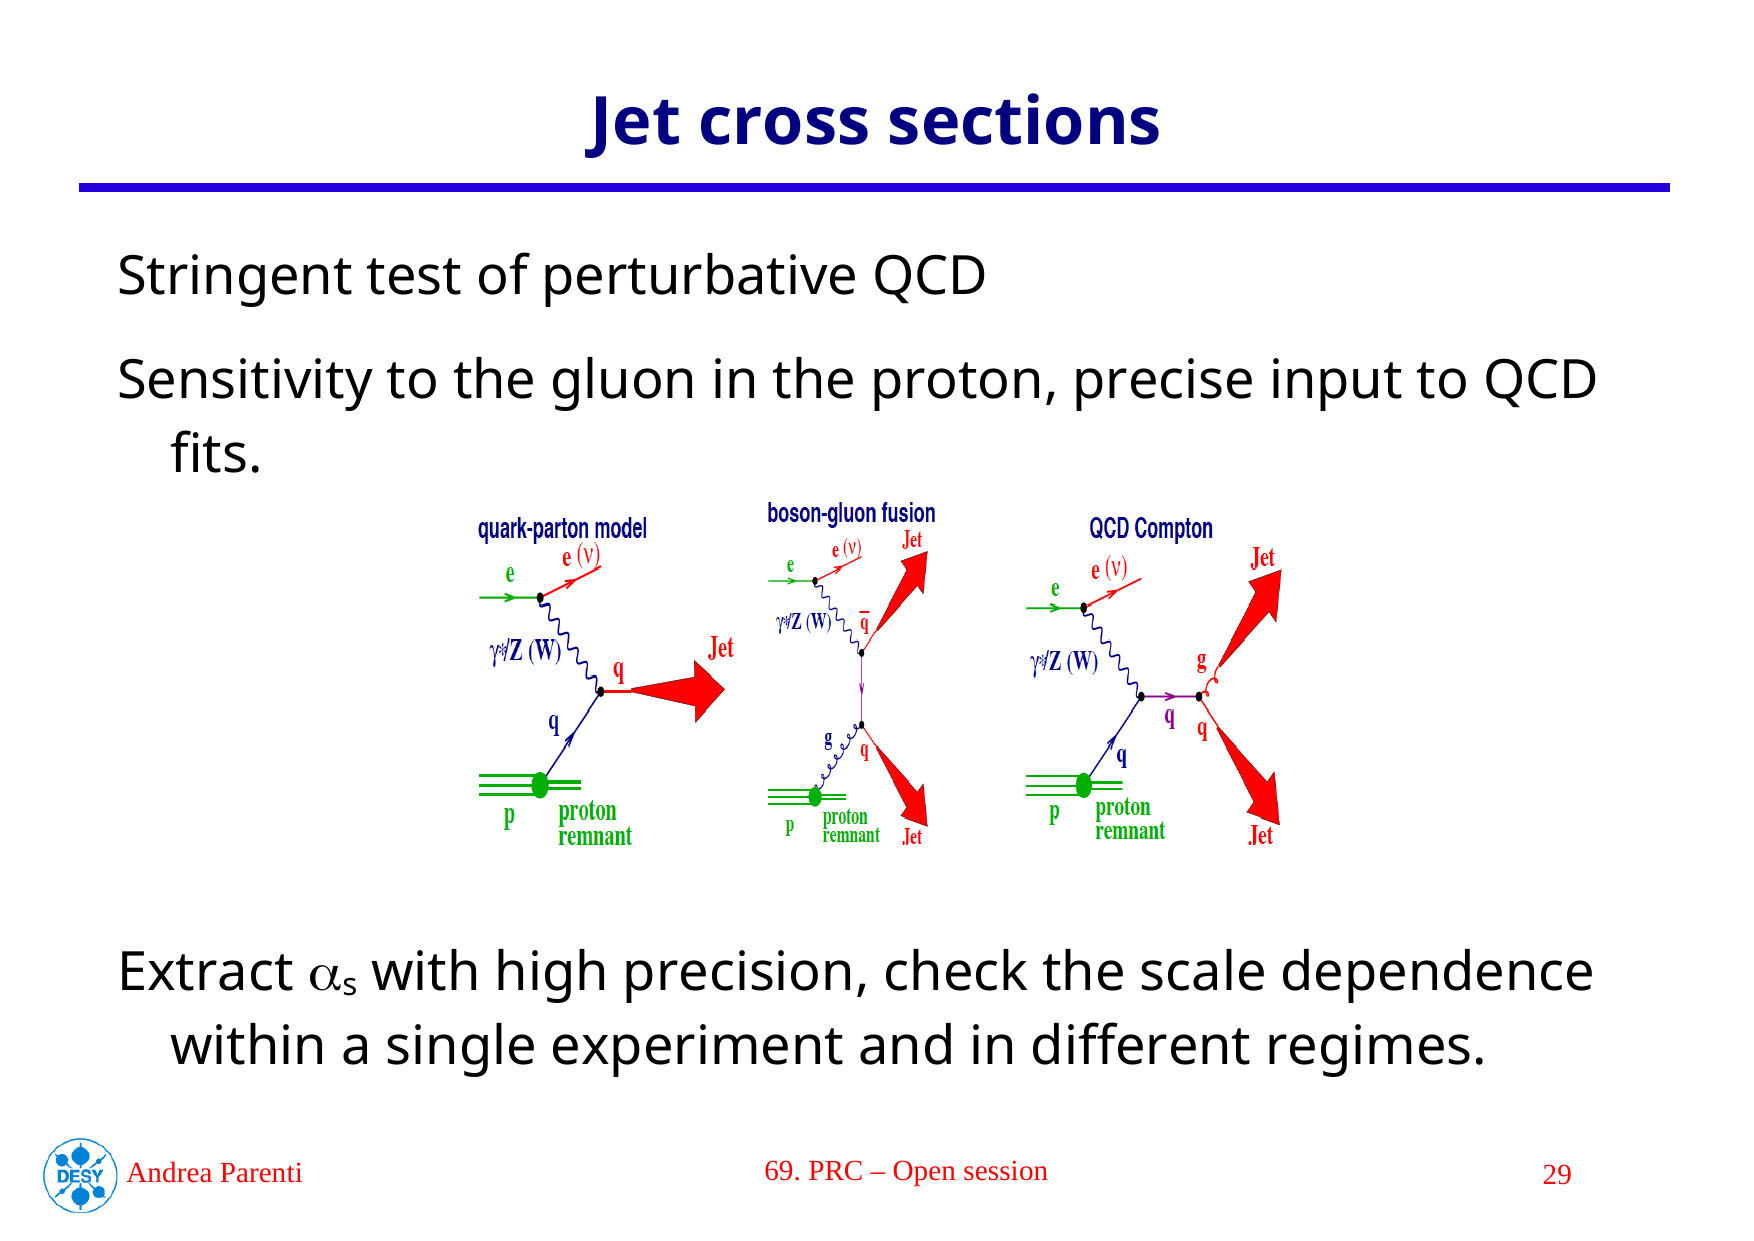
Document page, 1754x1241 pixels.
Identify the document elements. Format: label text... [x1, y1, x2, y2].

picture [42, 1138, 118, 1213]
title Jet cross sections [87, 56, 1666, 181]
picture [461, 499, 1287, 854]
list Stringent test of perturbative QCD Sensitivity to the gluon in the proton, precise input to QCD fits. Extract as with high precision, check the scale dependence within a single experiment and in different regimes. [99, 237, 1678, 1122]
